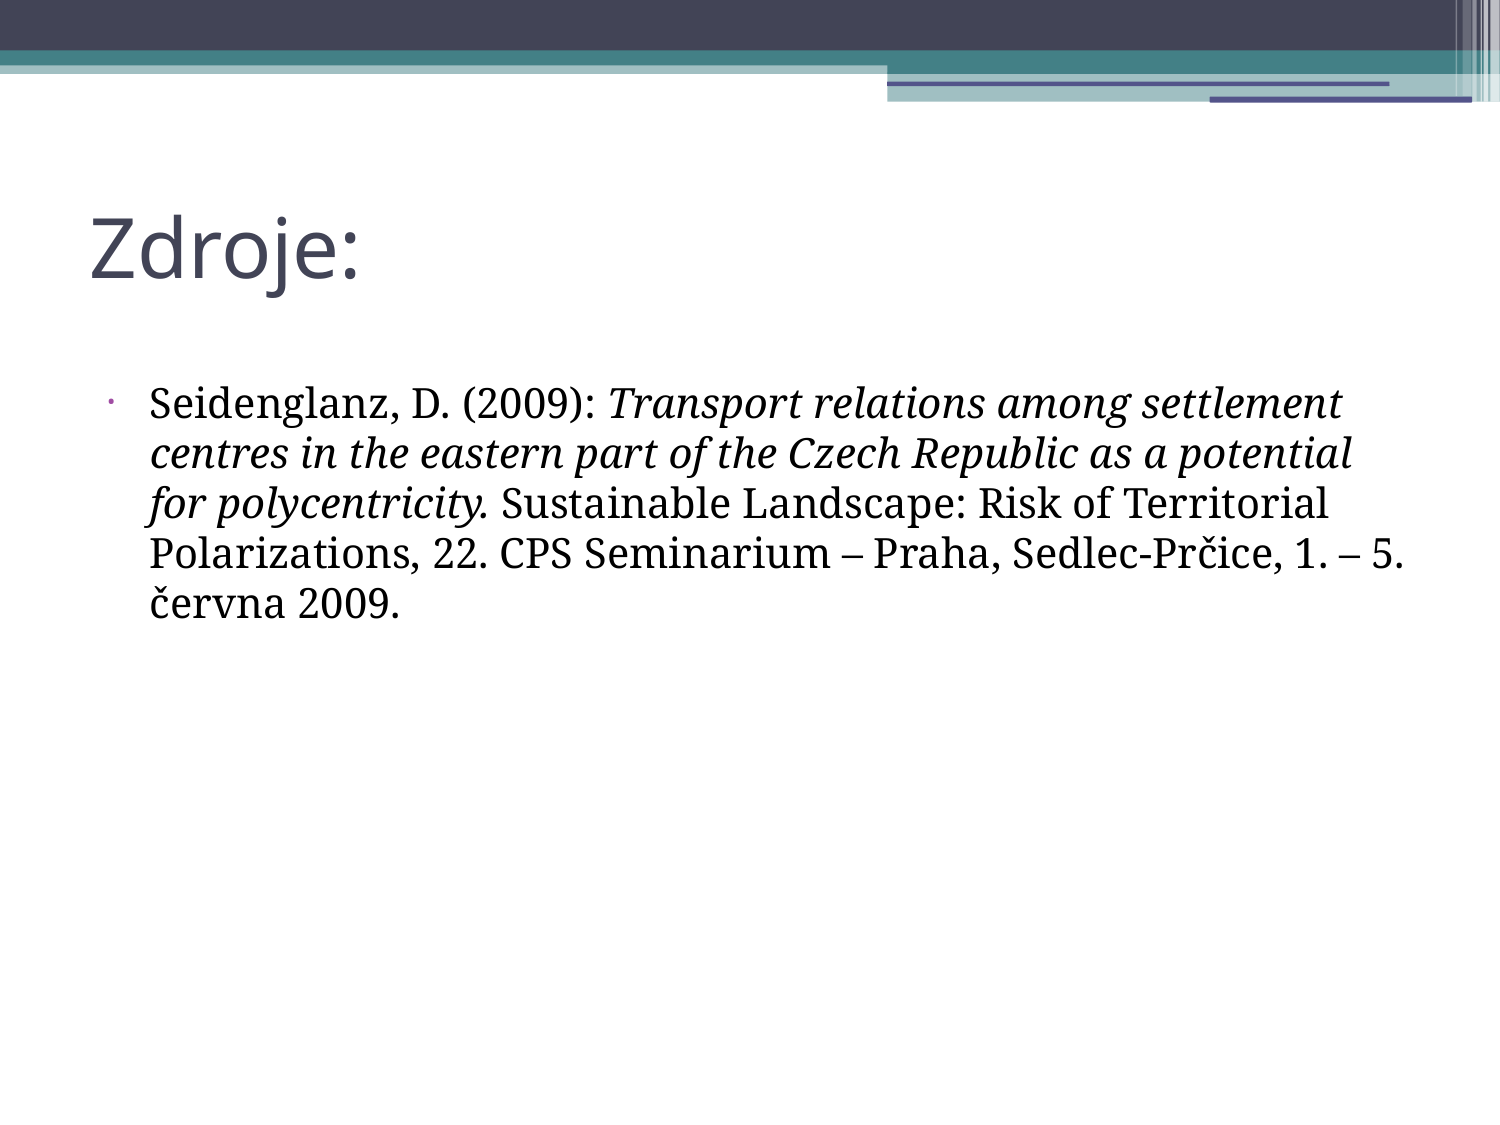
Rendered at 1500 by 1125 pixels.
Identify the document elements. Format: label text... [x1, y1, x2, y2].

list Seidenglanz, D. (2009): Transport relations among settlement centres in the eastern part of the Czech Republic as a potential for polycentricity. Sustainable Landscape: Risk of Territorial Polarizations, 22. CPS Seminarium – Praha, Sedlec-Prčice, 1. – 5. června 2009. [75, 368, 1425, 1079]
title Zdroje: [75, 187, 1425, 363]
